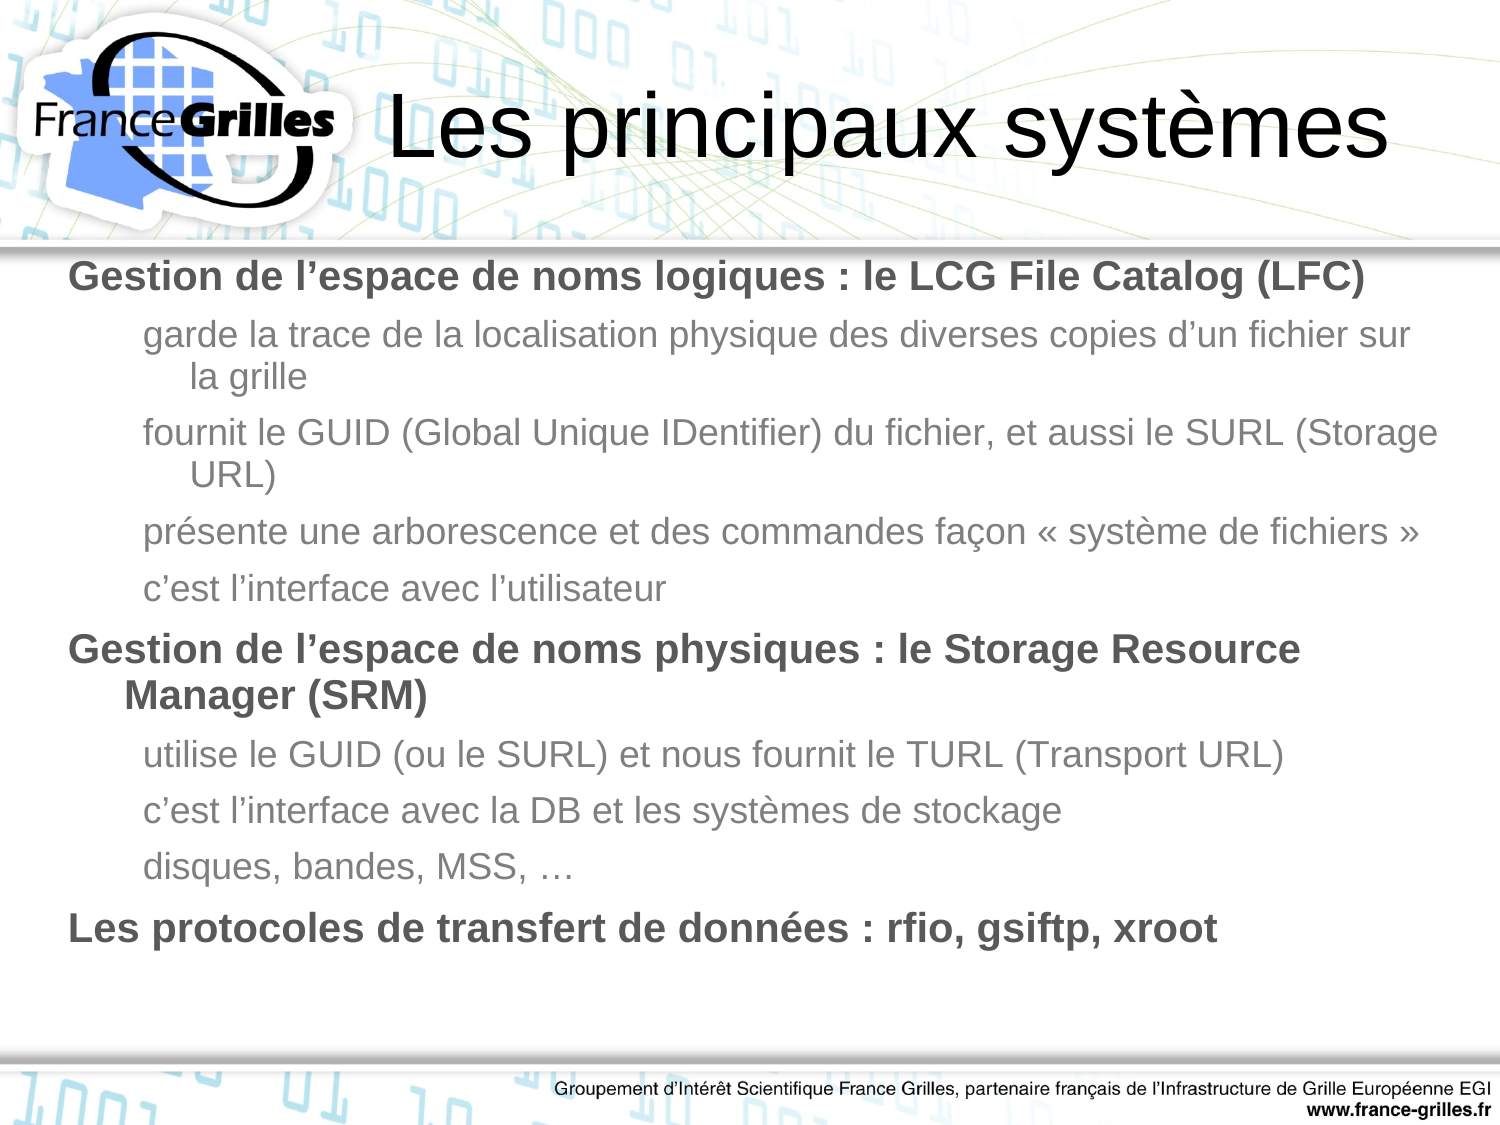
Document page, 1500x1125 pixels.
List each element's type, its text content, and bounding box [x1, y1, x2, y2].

picture [0, 0, 1500, 1125]
title Les principaux systèmes [372, 7, 1459, 244]
list Gestion de l’espace de noms logiques : le LCG File Catalog (LFC) garde la trace de la localisation physique des diverses copies d’un fichier sur la grille fournit le GUID (Global Unique IDentifier) du fichier, et aussi le SURL (Storage URL) présente une arborescence et des commandes façon « système de fichiers » c’est l’interface avec l’utilisateur Gestion de l’espace de noms physiques : le Storage Resource Manager (SRM) utilise le GUID (ou le SURL) et nous fournit le TURL (Transport URL) c’est l’interface avec la DB et les systèmes de stockage disques, bandes, MSS, … Les protocoles de transfert de données : rfio, gsiftp, xroot [53, 244, 1459, 1030]
